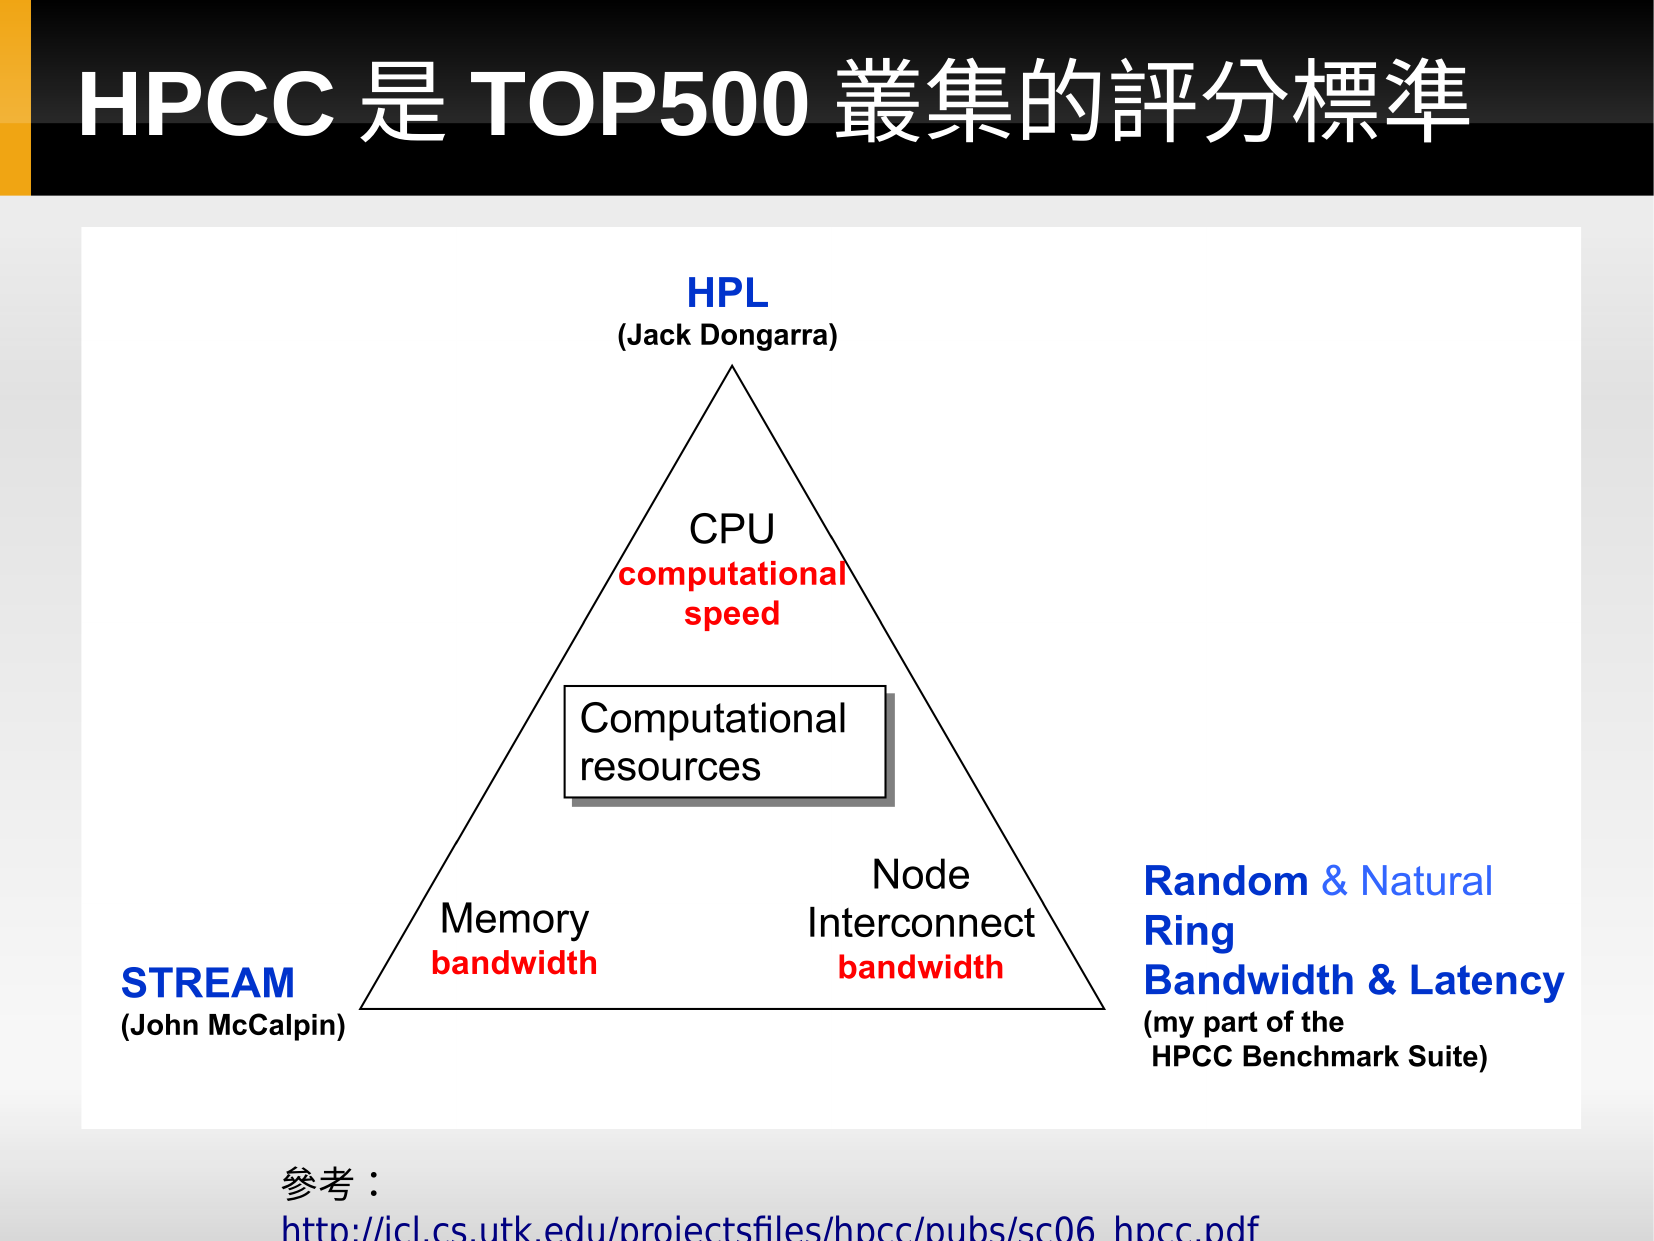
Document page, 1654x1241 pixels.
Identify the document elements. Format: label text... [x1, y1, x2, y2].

picture [548, 1226, 559, 1232]
picture [1209, 1226, 1219, 1241]
picture [569, 1226, 579, 1241]
picture [334, 1226, 344, 1241]
picture [0, 0, 1654, 1241]
picture [1230, 1226, 1240, 1241]
picture [788, 1226, 799, 1232]
picture [1140, 1226, 1150, 1241]
picture [860, 1226, 870, 1241]
picture [759, 1226, 767, 1241]
picture [1080, 1229, 1090, 1241]
picture [657, 1226, 668, 1241]
text_box 參考：http://icl.cs.utk.edu/projectsfiles/hpcc/pubs/sc06_hpcc.pdf [265, 1148, 1397, 1213]
picture [688, 1226, 699, 1232]
picture [973, 1226, 983, 1241]
picture [839, 1226, 848, 1241]
picture [1059, 1219, 1069, 1241]
picture [1119, 1226, 1128, 1241]
picture [519, 1234, 525, 1241]
picture [286, 1226, 295, 1241]
picture [930, 1226, 940, 1241]
picture [624, 1226, 634, 1241]
title HPCC是TOP500叢集的評分標準 [76, 0, 1565, 208]
